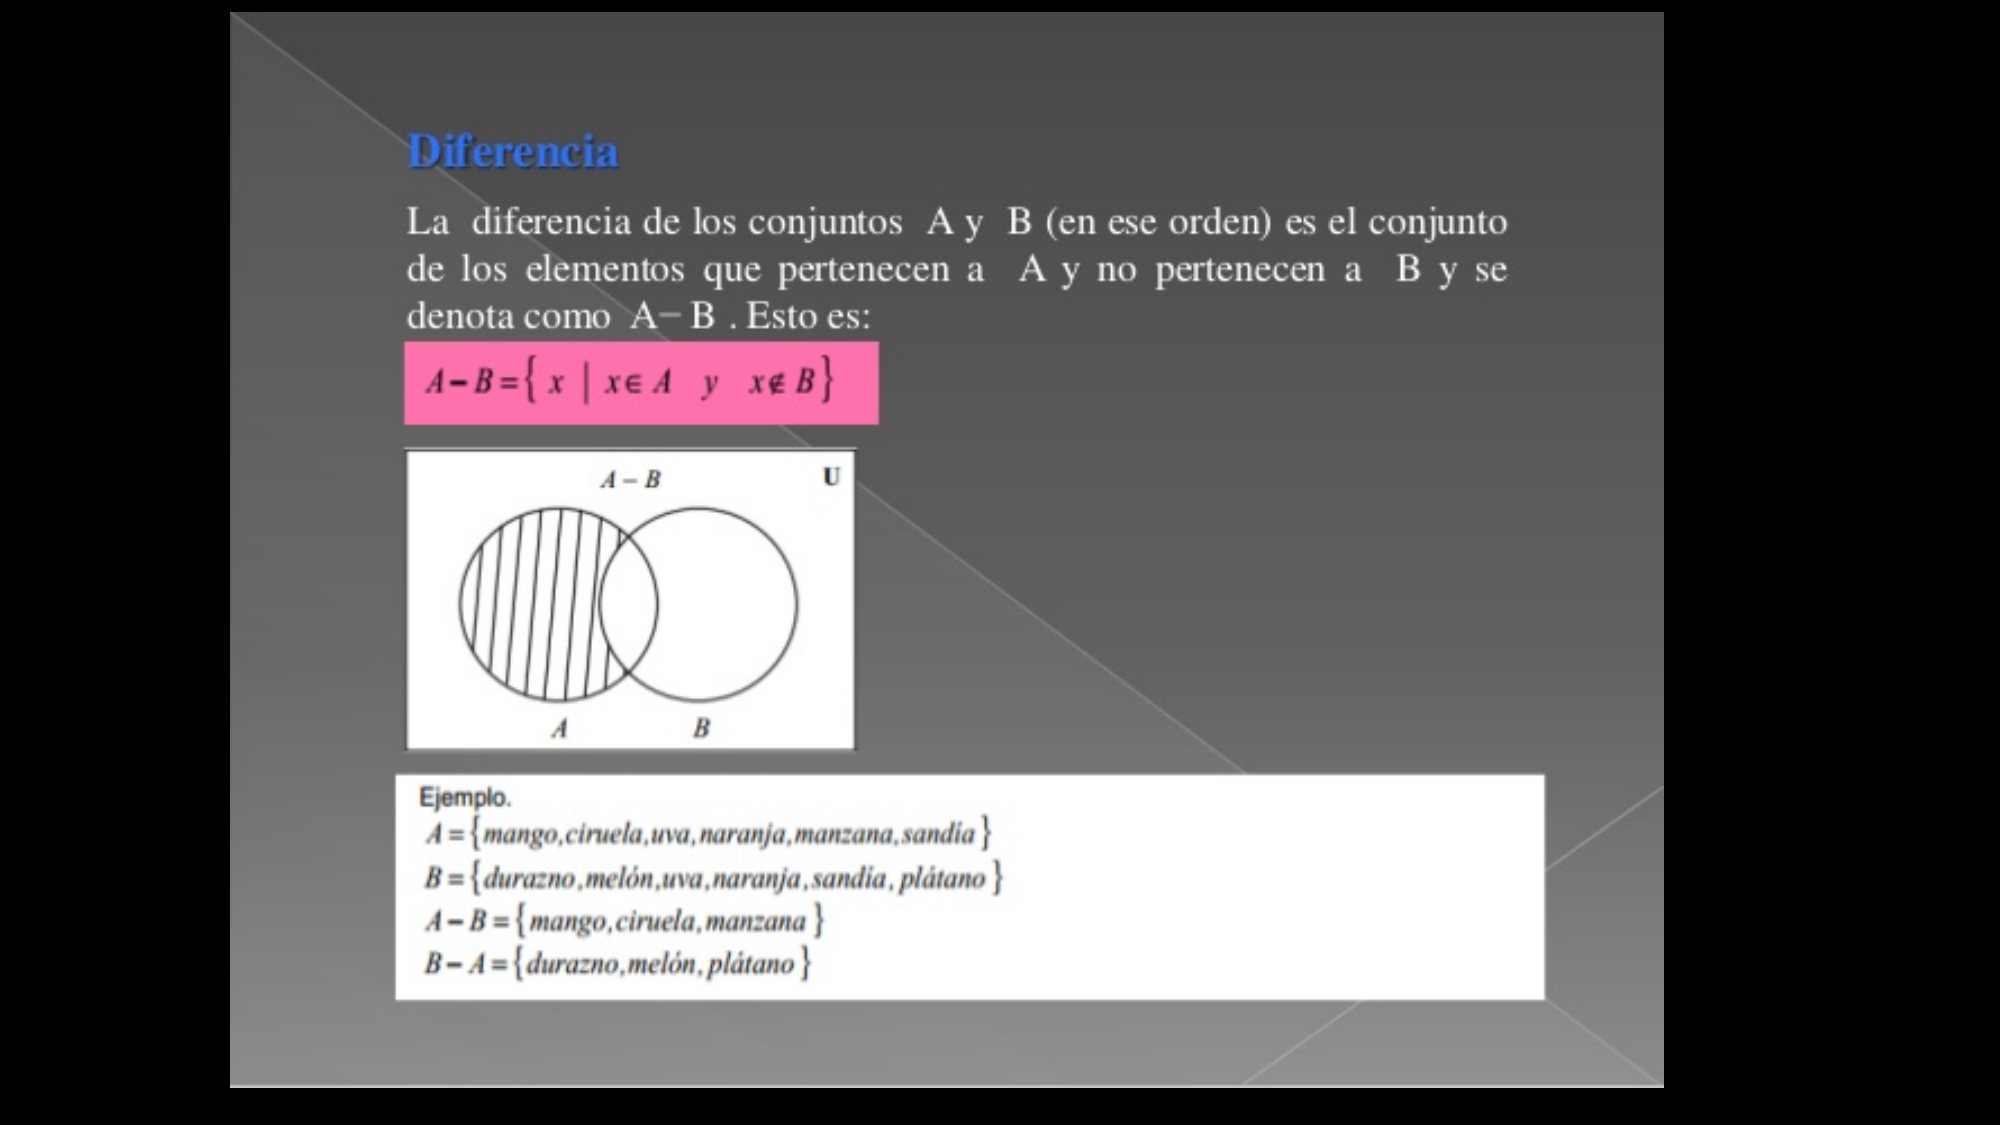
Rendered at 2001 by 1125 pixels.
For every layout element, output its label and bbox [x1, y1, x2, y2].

picture [230, 12, 1664, 1089]
